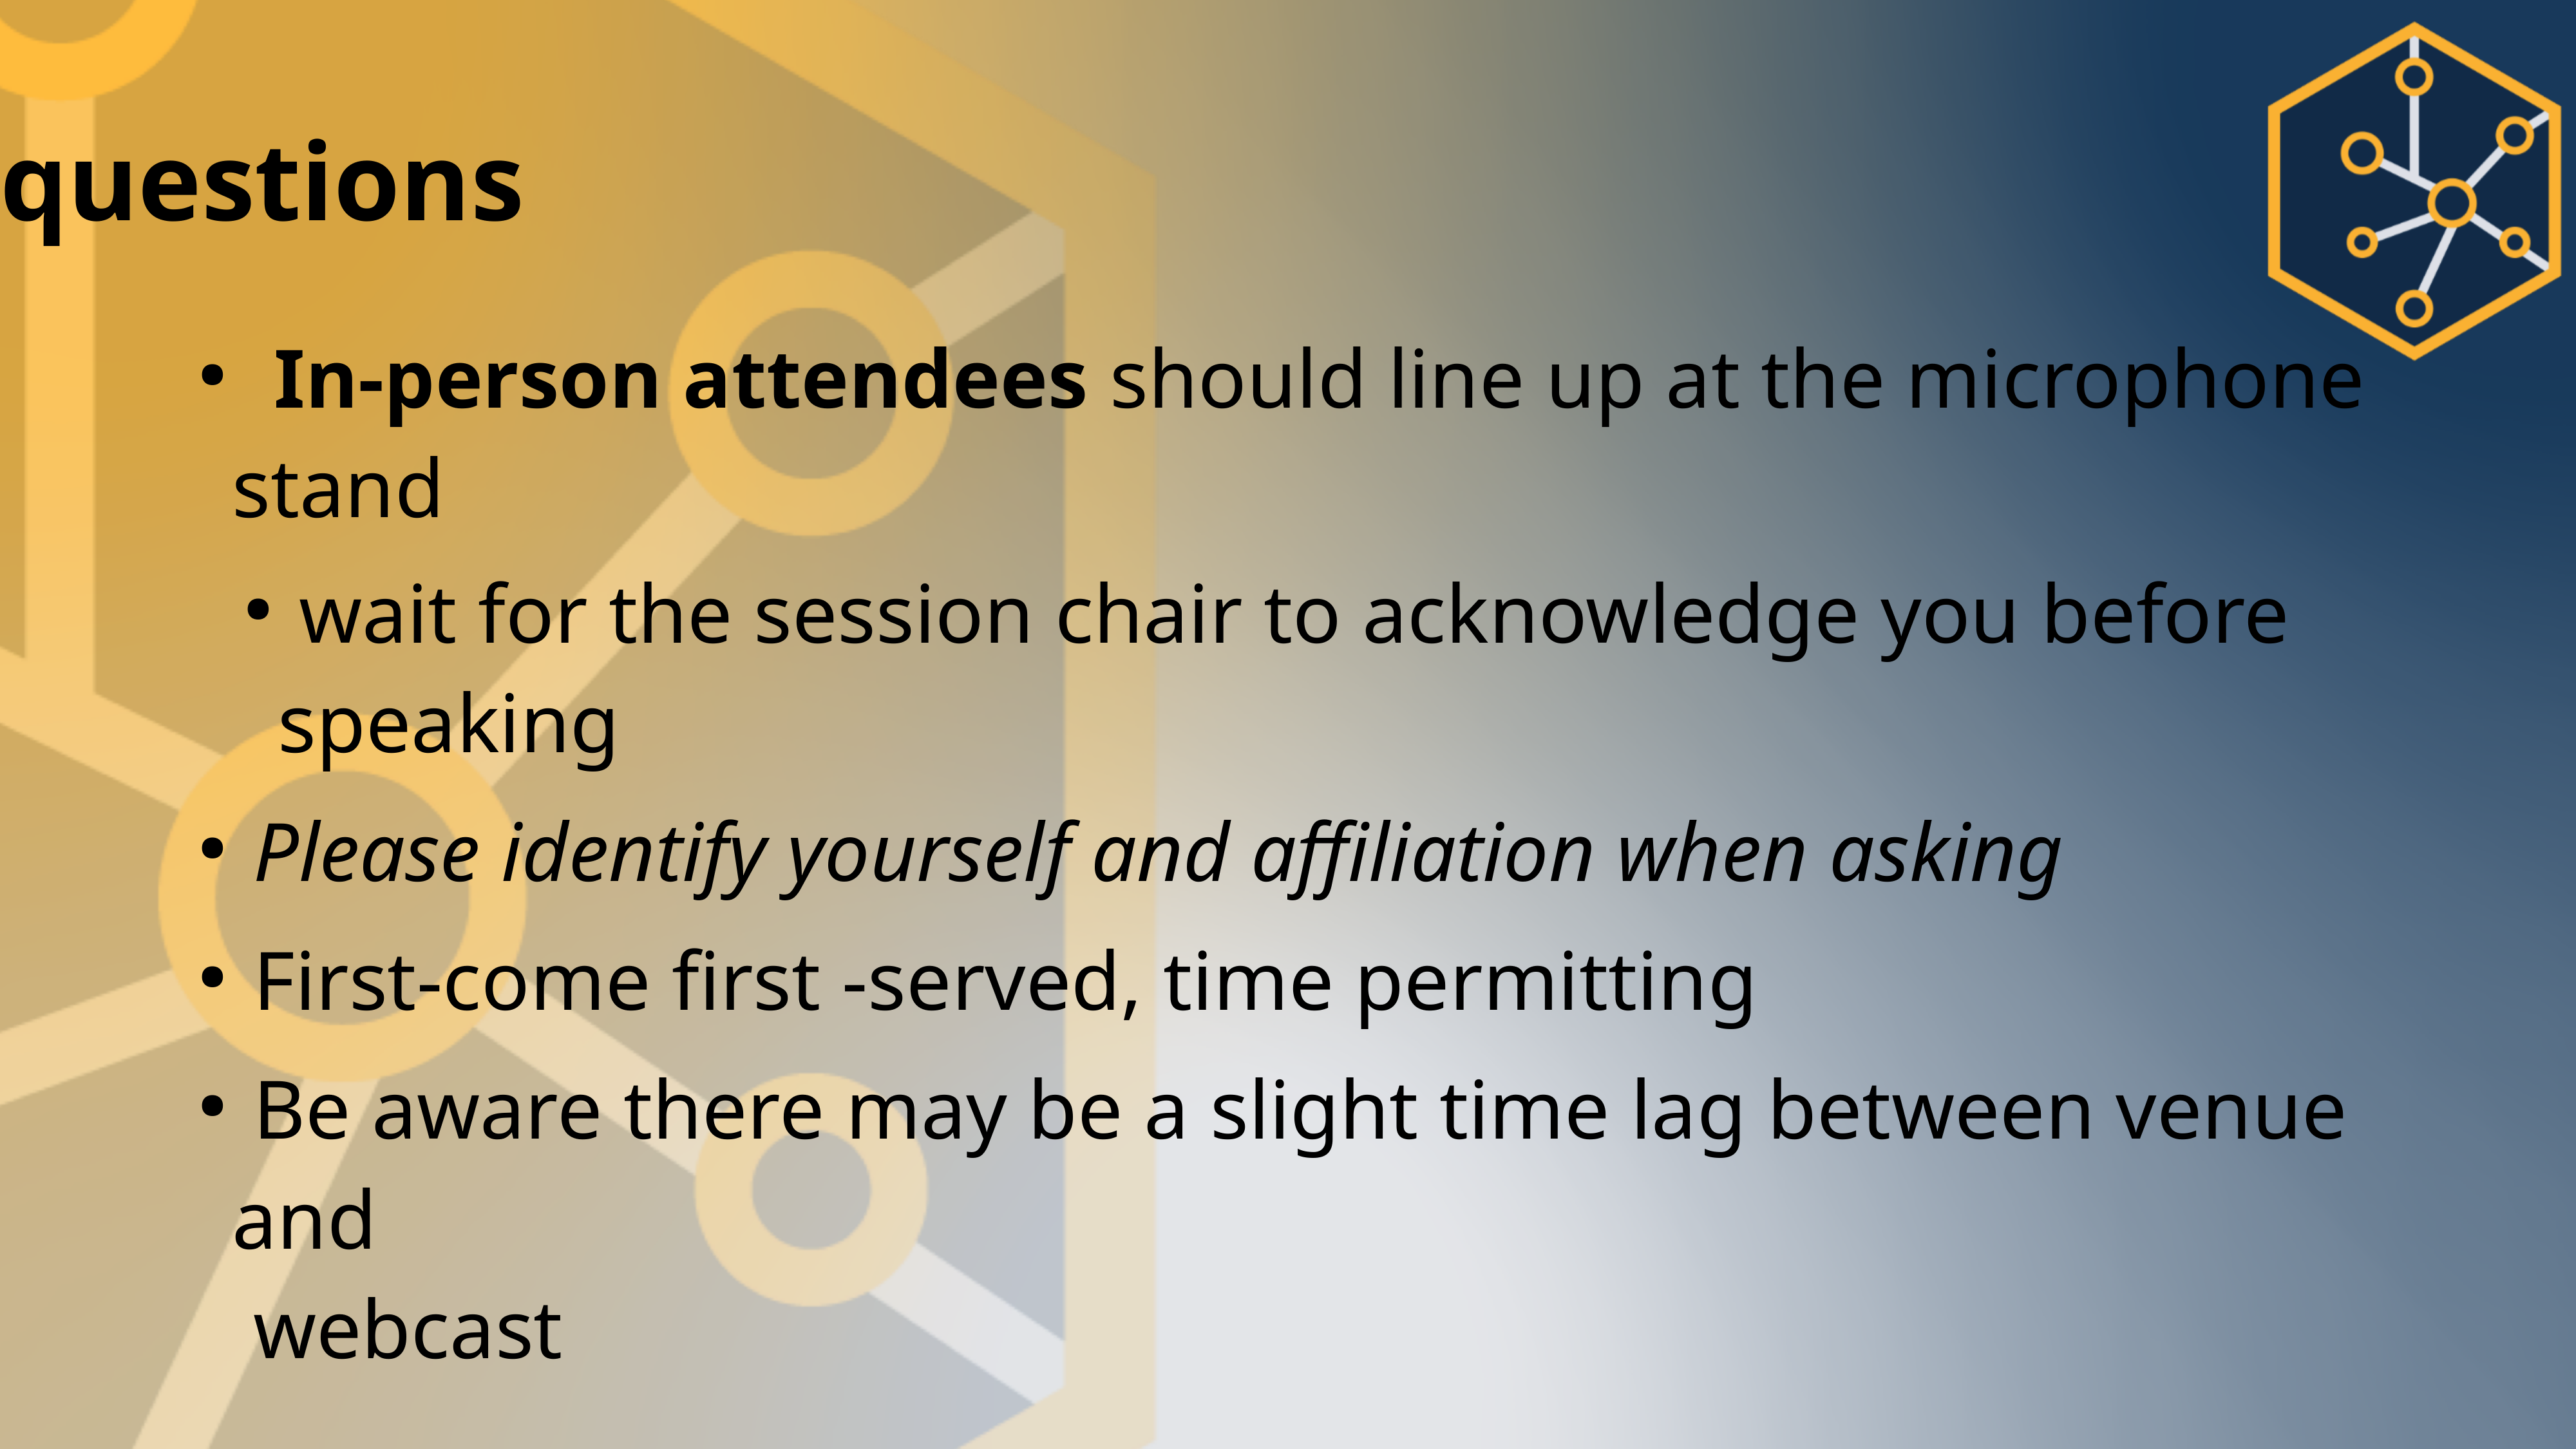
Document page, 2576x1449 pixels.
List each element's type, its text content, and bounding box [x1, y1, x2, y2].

picture [0, 0, 2576, 1449]
title questions [0, 57, 1624, 300]
list In-person attendees should line up at the microphone stand wait for the session chair to acknowledge you before speaking Please identify yourself and affiliation when asking First-come first -served, time permitting Be aware there may be a slight time lag between venue and webcast [186, 321, 2389, 1173]
